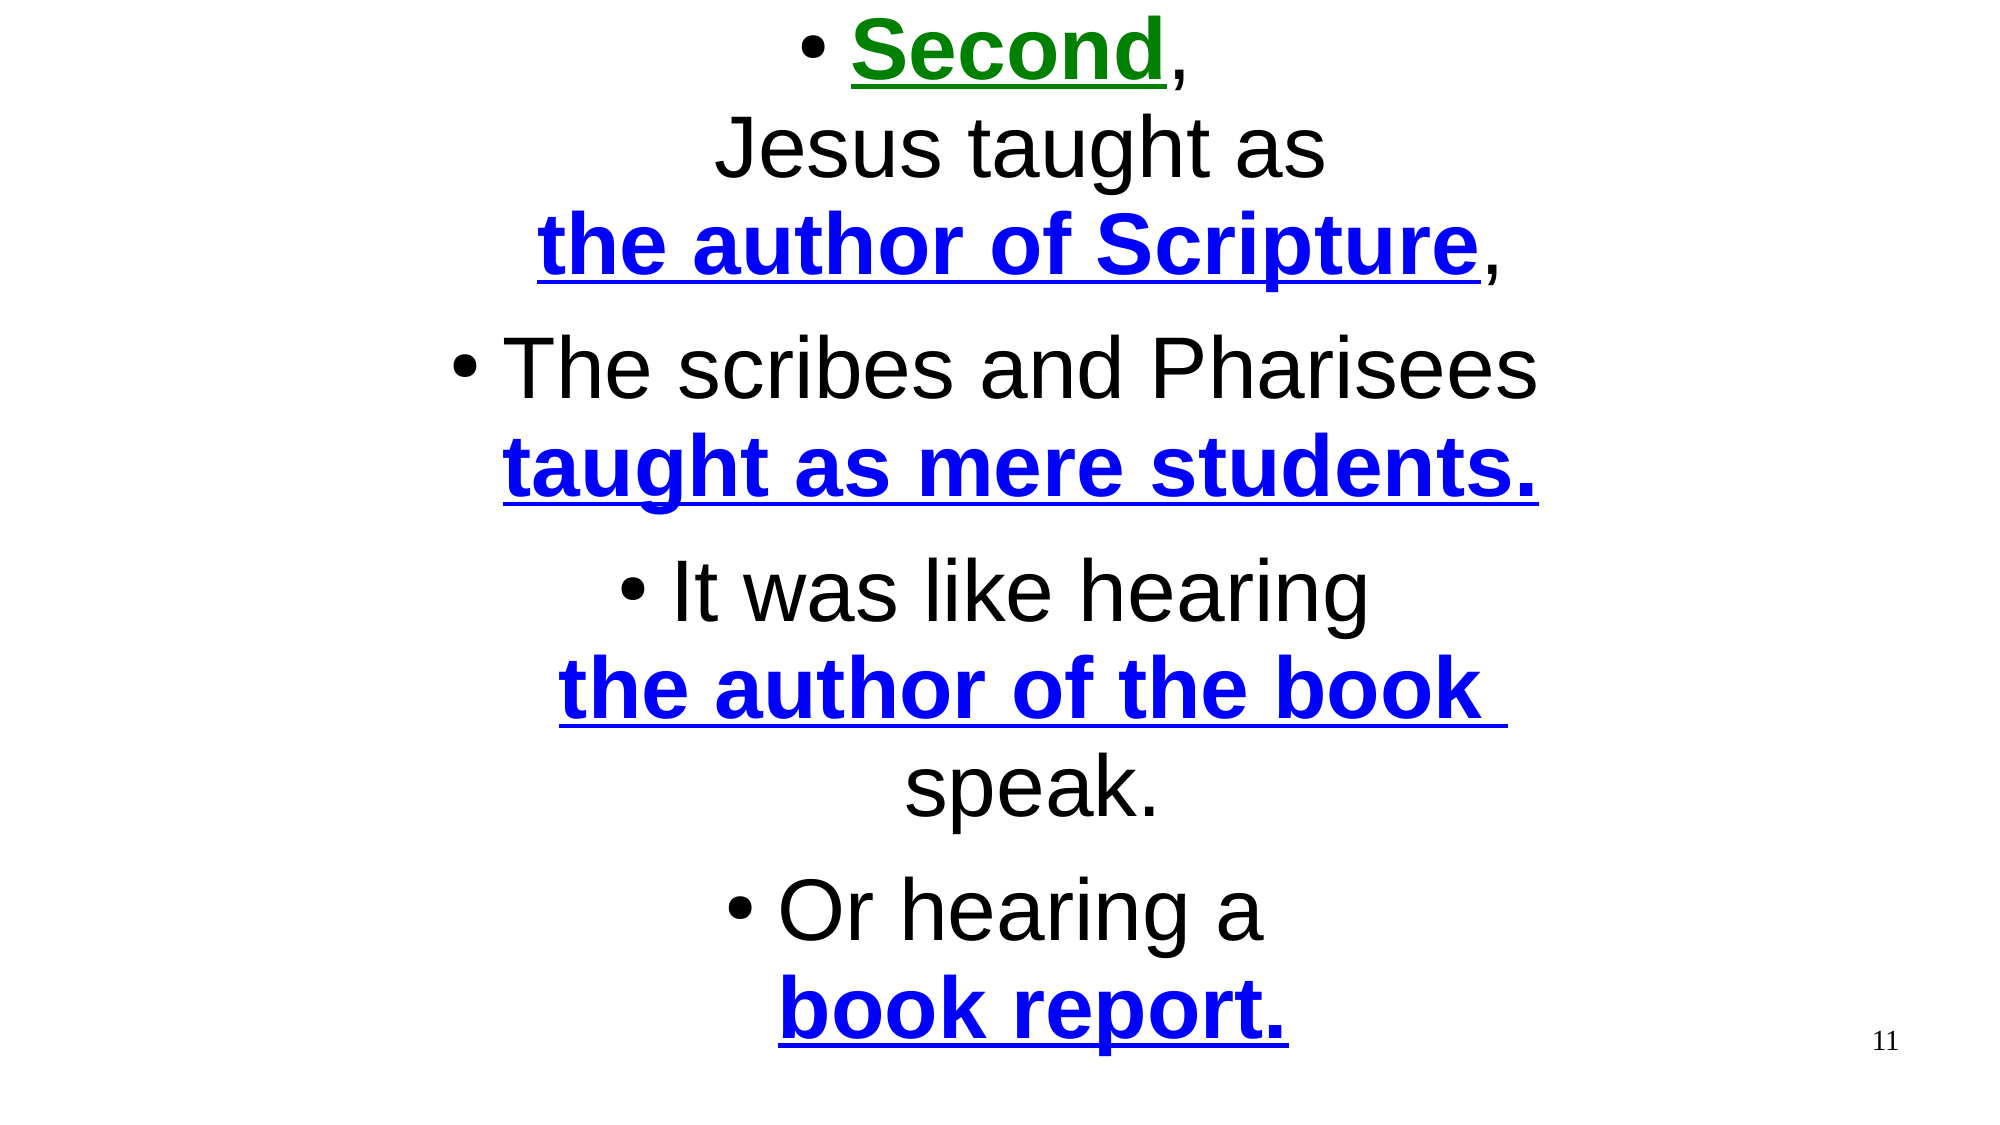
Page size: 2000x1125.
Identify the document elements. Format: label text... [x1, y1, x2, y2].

list Second, Jesus taught as the author of Scripture, The scribes and Pharisees taught as mere students. It was like hearing the author of the book speak. Or hearing a book report. [0, 0, 1996, 1123]
